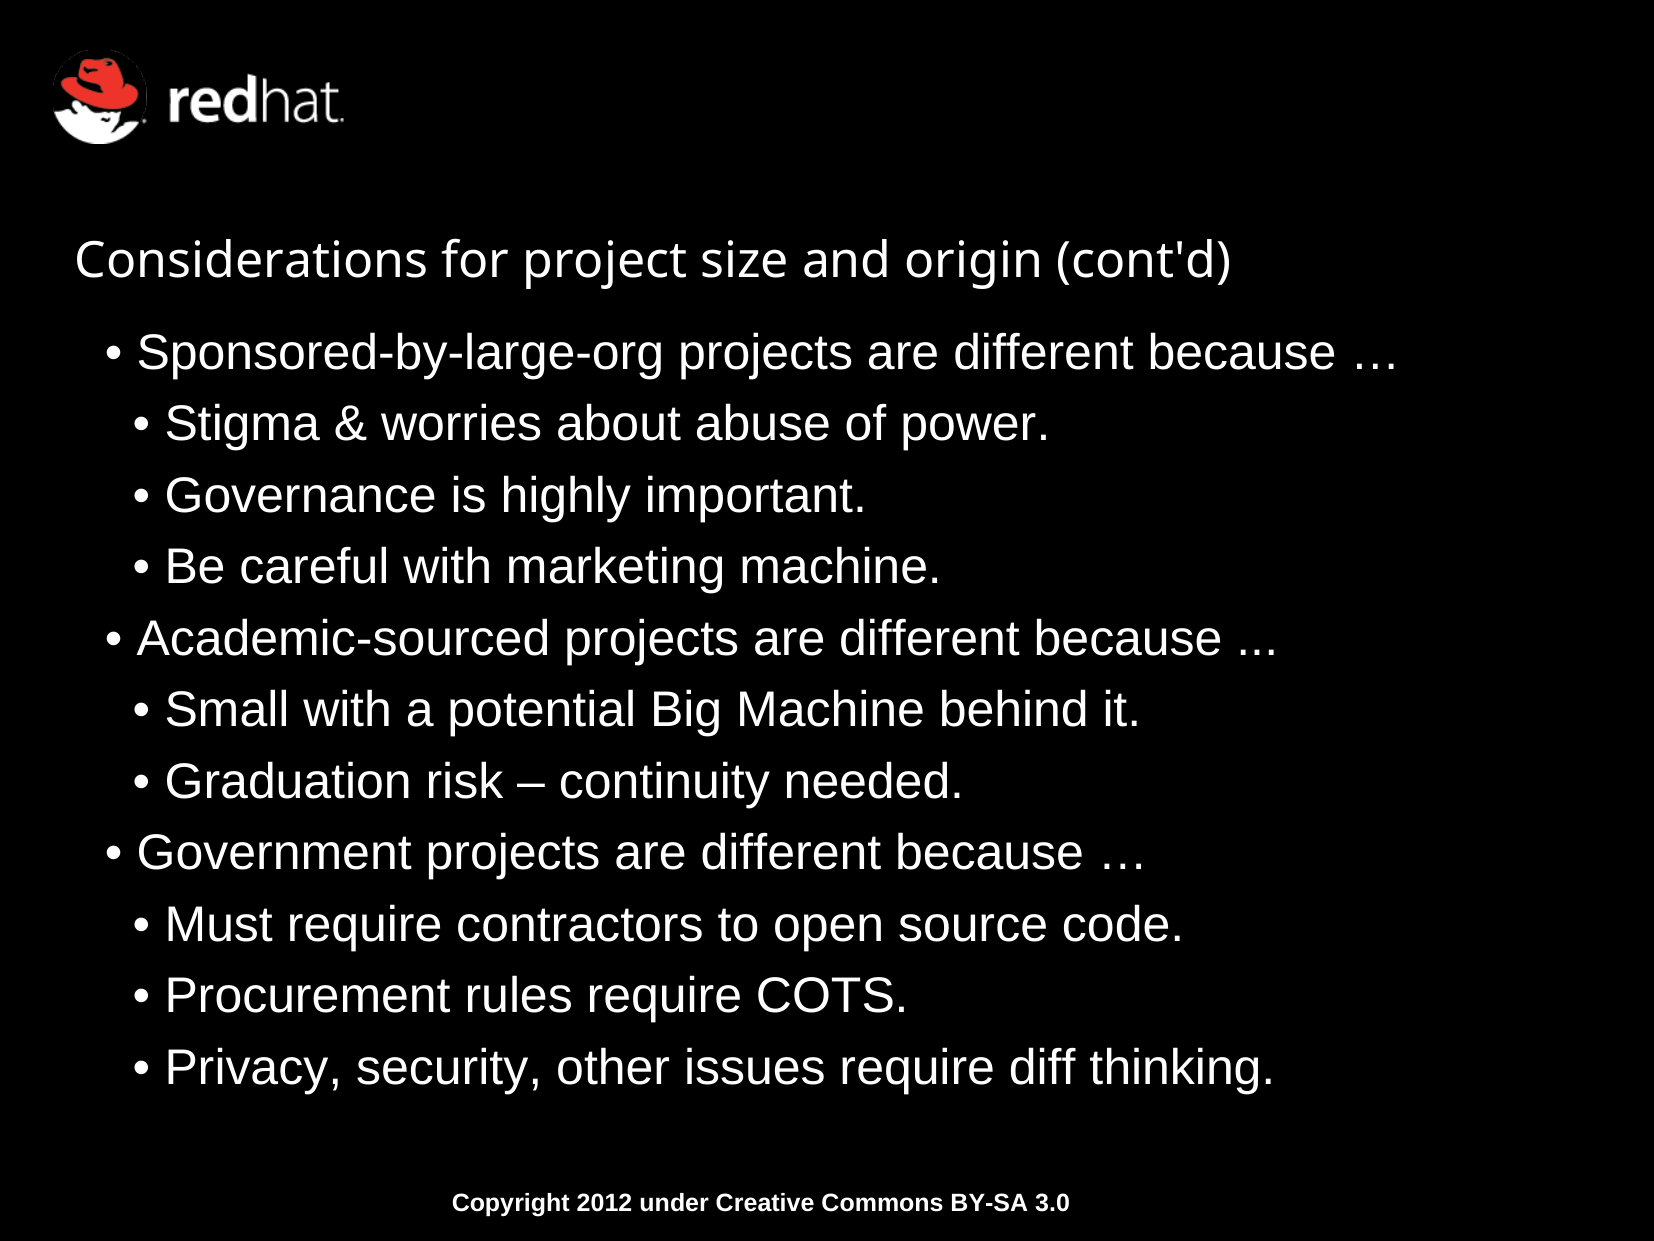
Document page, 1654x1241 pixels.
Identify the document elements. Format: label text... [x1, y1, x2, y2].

picture [52, 49, 345, 144]
title Considerations for project size and origin (cont'd) [74, 199, 1506, 318]
list • Sponsored-by-large-org projects are different because … • Stigma & worries about abuse of power. • Governance is highly important. • Be careful with marketing machine. • Academic-sourced projects are different because ... • Small with a potential Big Machine behind it. • Graduation risk – continuity needed. • Government projects are different because … • Must require contractors to open source code. • Procurement rules require COTS. • Privacy, security, other issues require diff thinking. [77, 324, 1500, 1186]
